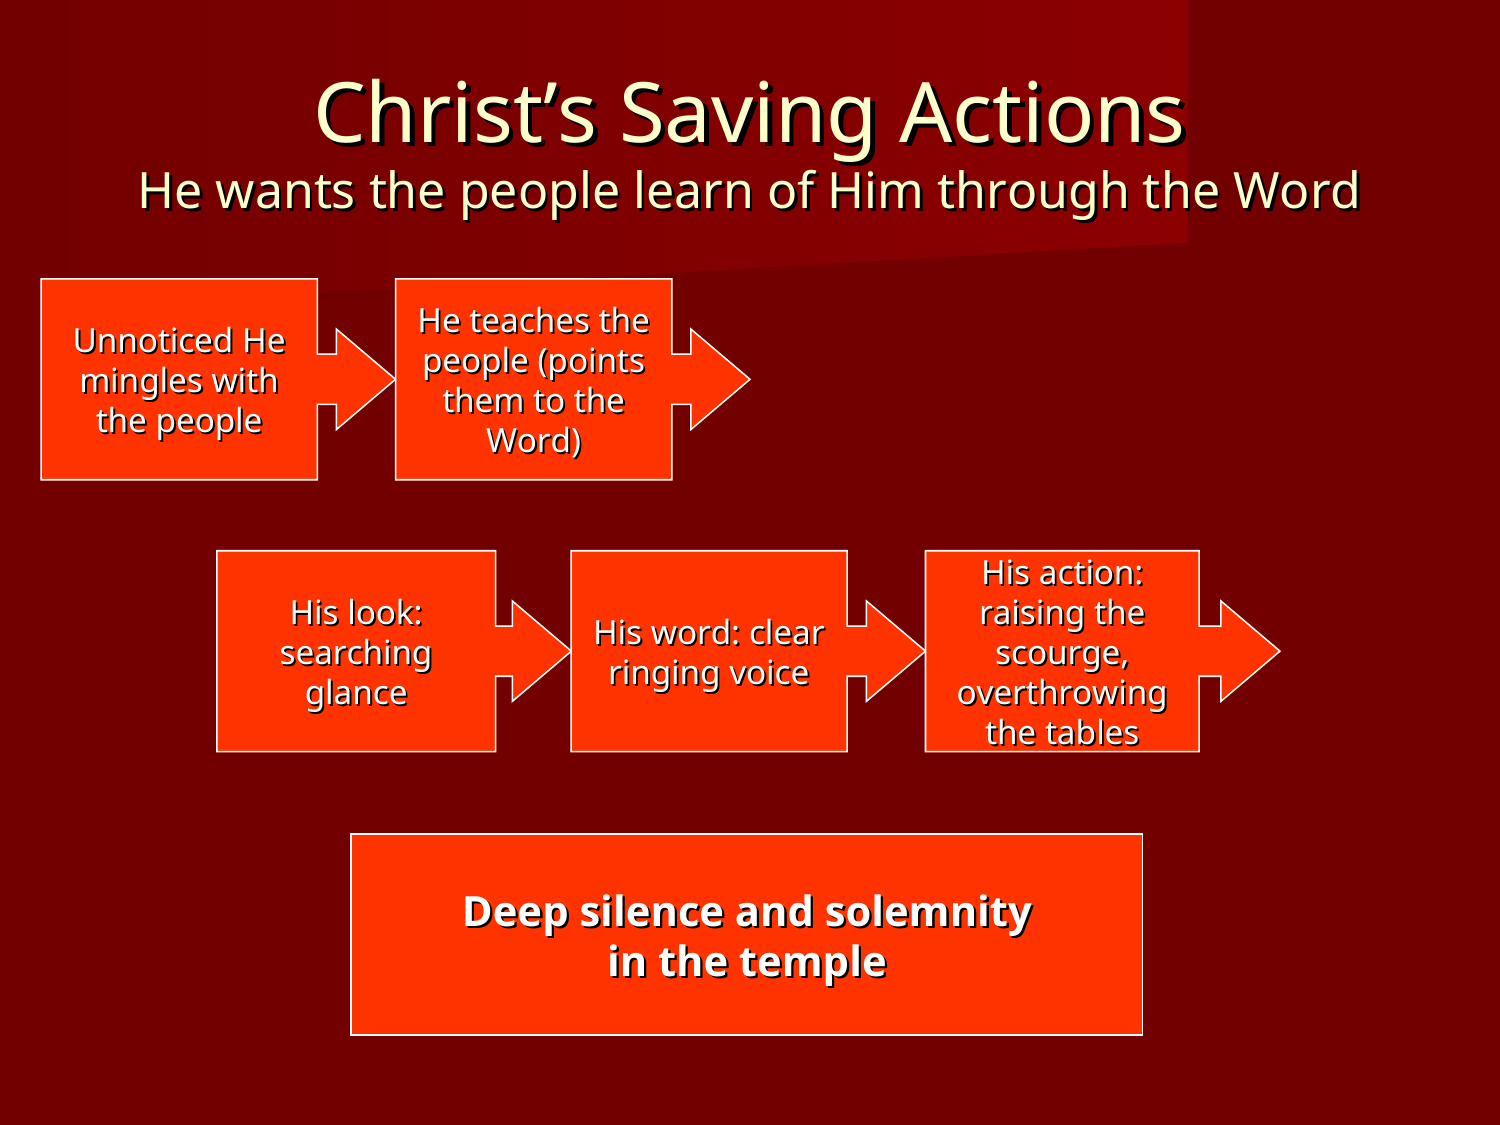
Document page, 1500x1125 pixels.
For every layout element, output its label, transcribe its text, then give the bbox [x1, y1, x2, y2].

text_box His action: raising the scourge, overthrowing the tables [925, 550, 1280, 752]
title Christ’s Saving Actions He wants the people learn of Him through the Word [75, 45, 1426, 233]
text_box He teaches the people (points them to the Word) [395, 278, 751, 480]
text_box Unnoticed He mingles with the people [41, 278, 395, 480]
text_box His word: clear ringing voice [571, 550, 925, 752]
text_box His look: searching glance [216, 550, 571, 752]
text_box Deep silence and solemnity in the temple [351, 834, 1143, 1035]
